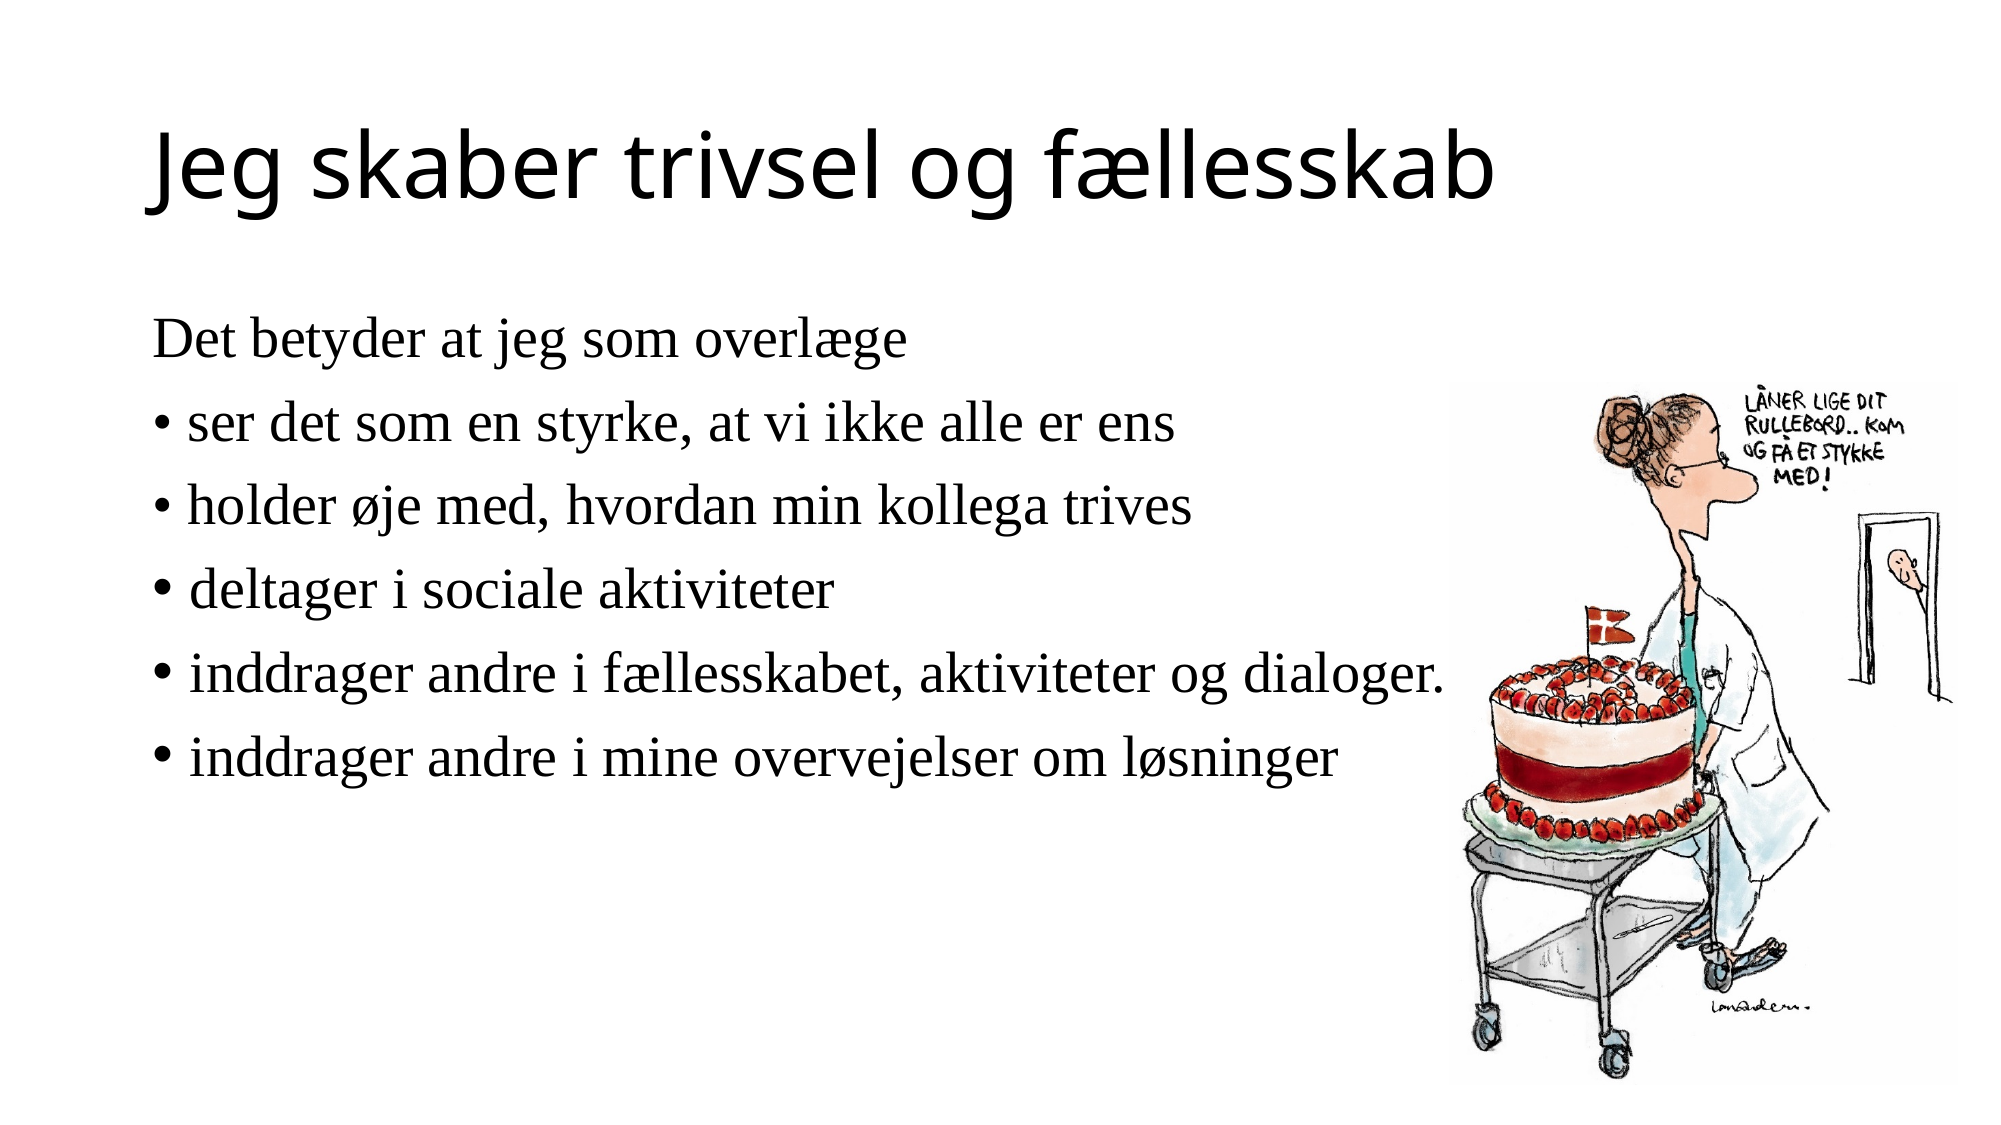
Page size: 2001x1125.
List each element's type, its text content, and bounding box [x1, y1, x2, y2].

list Det betyder at jeg som overlæge • ser det som en styrke, at vi ikke alle er ens • holder øje med, hvordan min kollega trives deltager i sociale aktiviteter inddrager andre i fællesskabet, aktiviteter og dialoger. inddrager andre i mine overvejelser om løsninger [137, 299, 1863, 1014]
picture [1449, 382, 1958, 1085]
title Jeg skaber trivsel og fællesskab [137, 59, 1863, 278]
